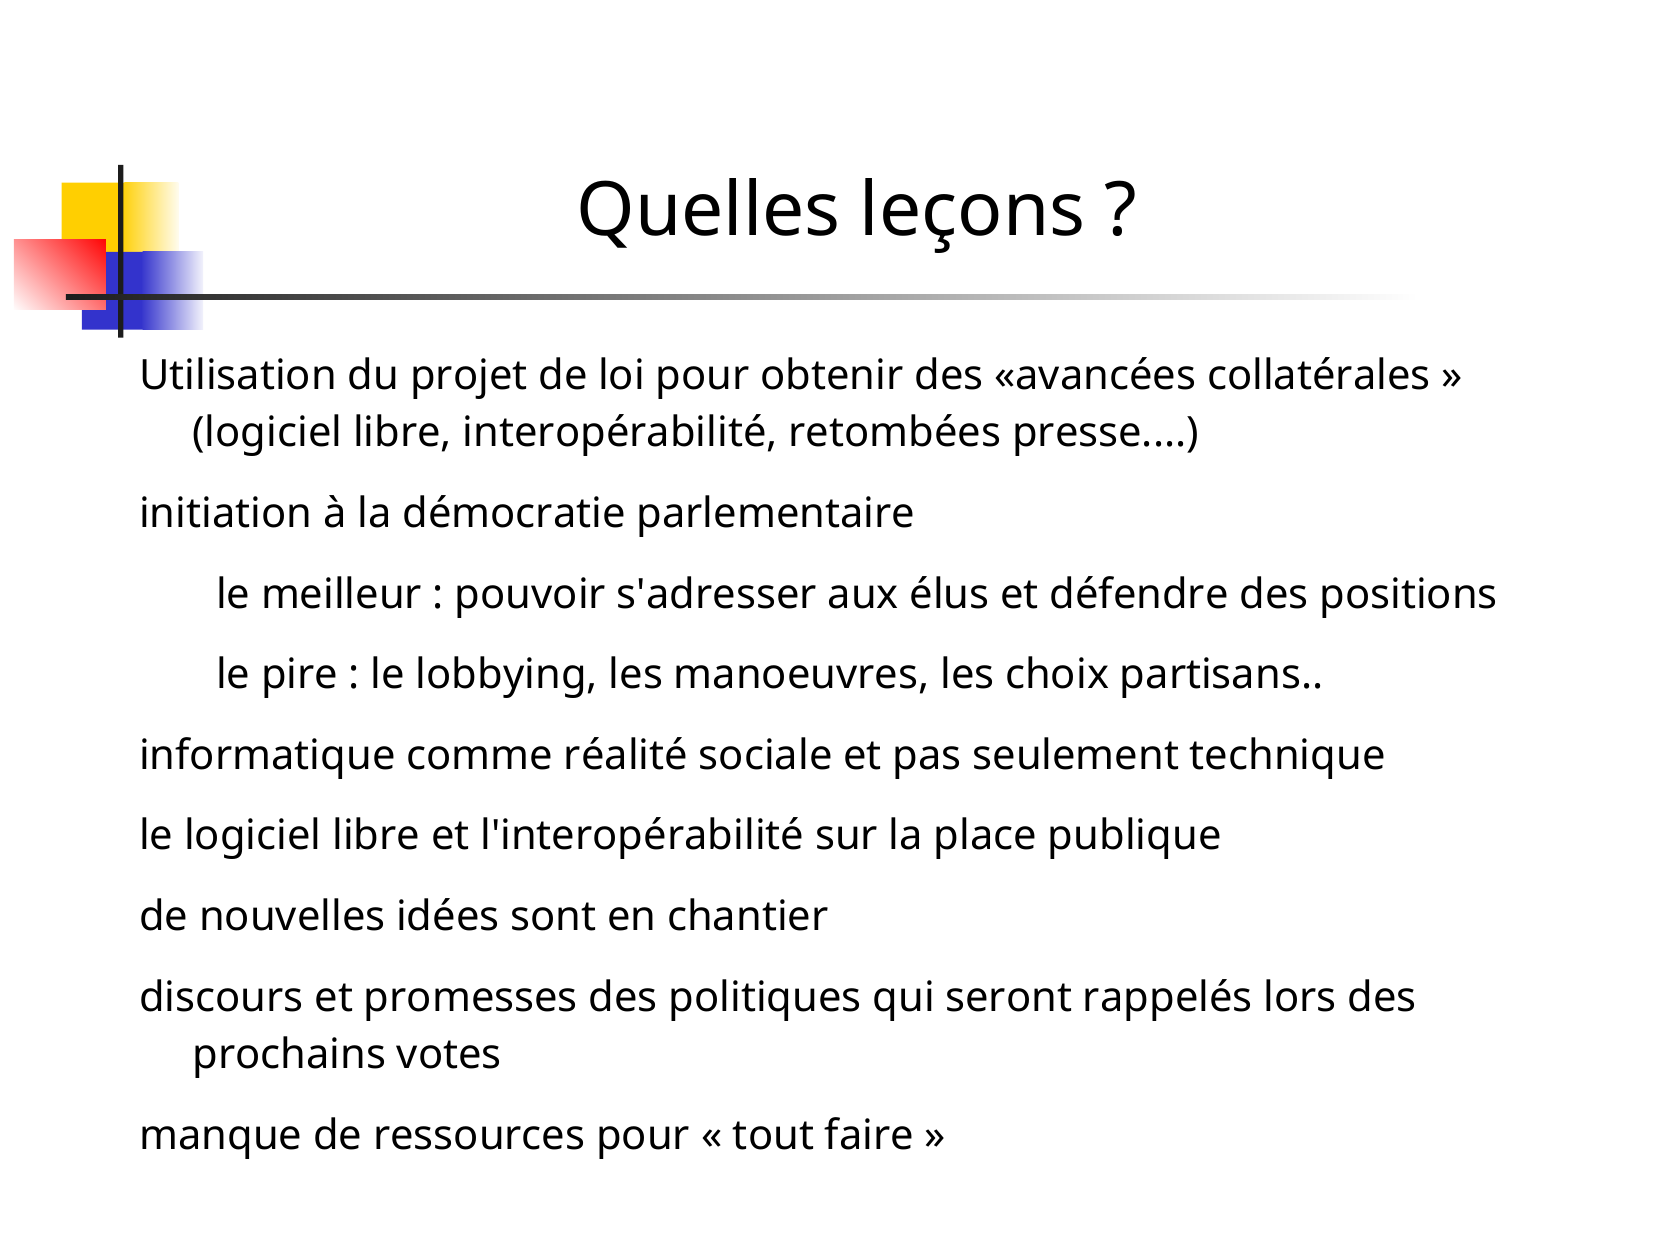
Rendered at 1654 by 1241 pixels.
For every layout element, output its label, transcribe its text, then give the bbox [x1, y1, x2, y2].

list Utilisation du projet de loi pour obtenir des «avancées collatérales » (logiciel libre, interopérabilité, retombées presse....) initiation à la démocratie parlementaire le meilleur : pouvoir s'adresser aux élus et défendre des positions le pire : le lobbying, les manoeuvres, les choix partisans.. informatique comme réalité sociale et pas seulement technique le logiciel libre et l'interopérabilité sur la place publique de nouvelles idées sont en chantier discours et promesses des politiques qui seront rappelés lors des prochains votes manque de ressources pour « tout faire » [121, 344, 1534, 1195]
title Quelles leçons ? [121, 102, 1534, 311]
